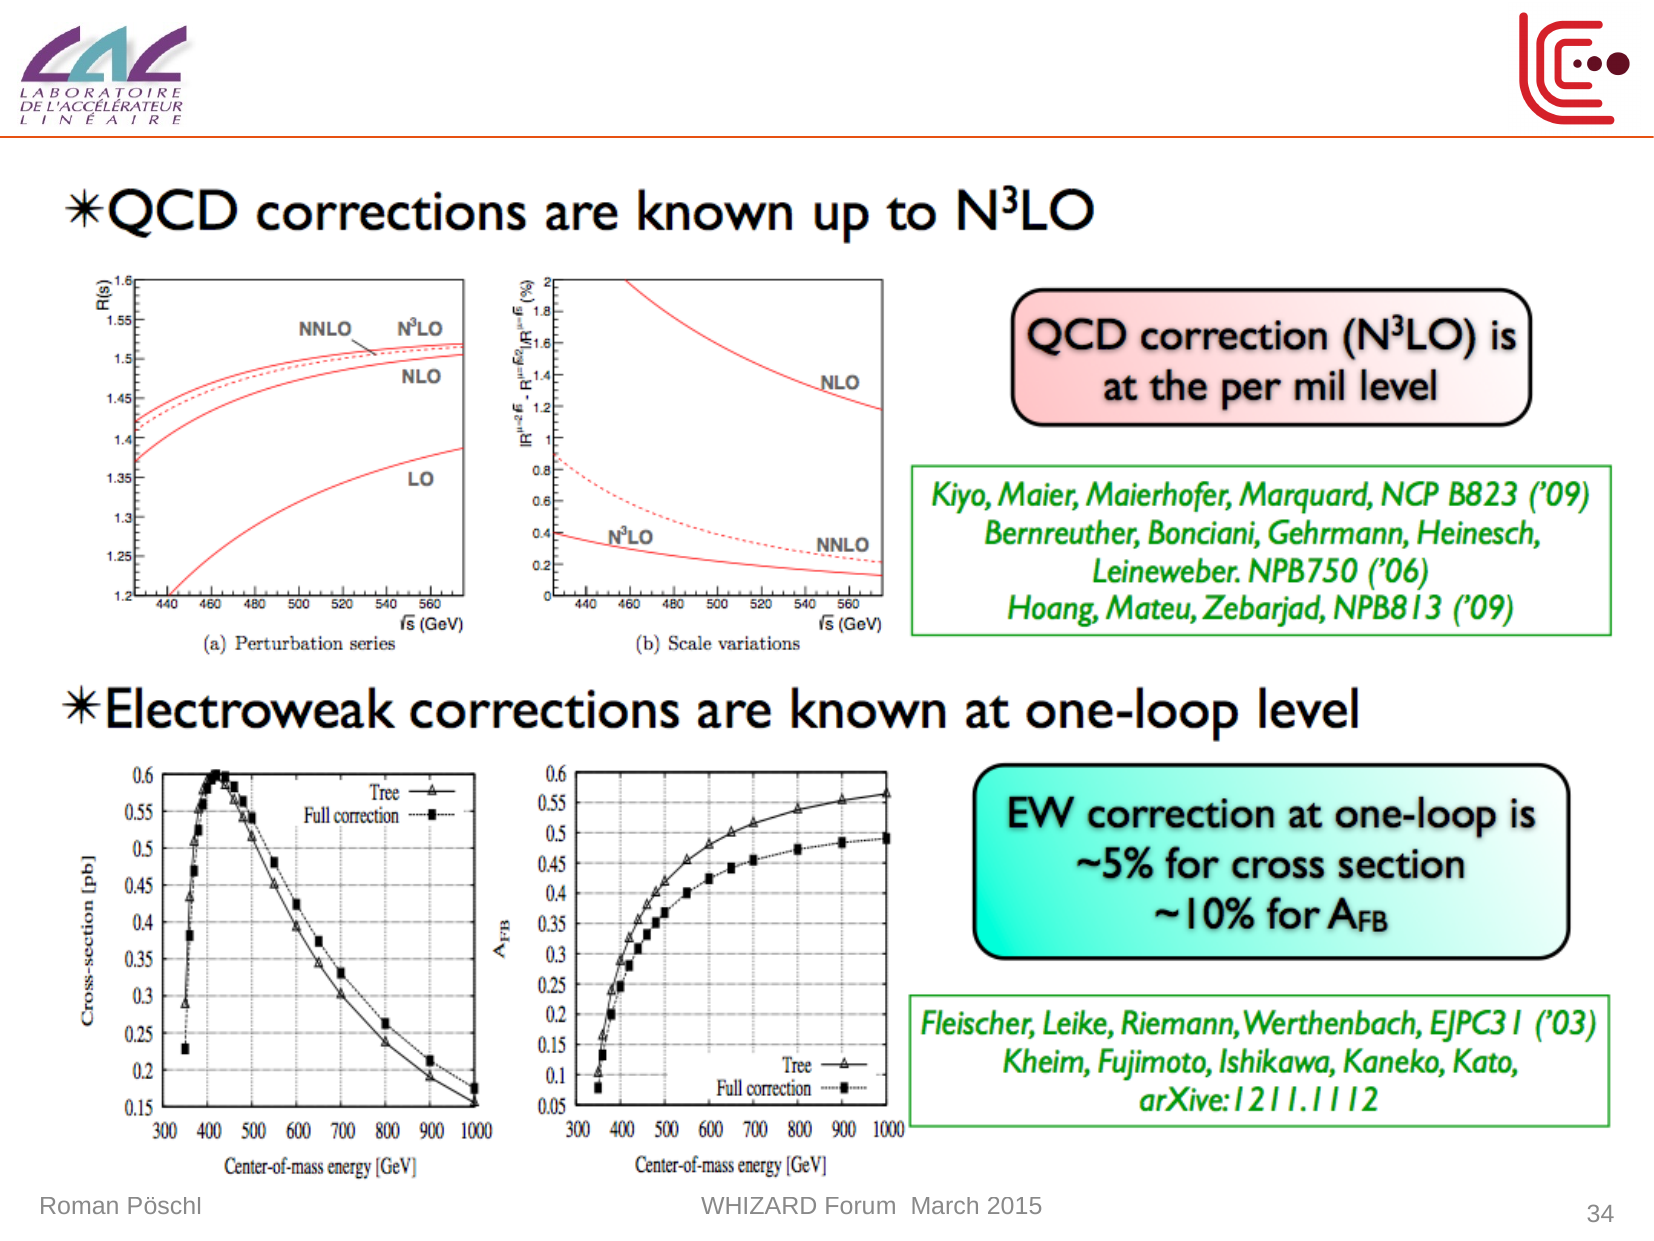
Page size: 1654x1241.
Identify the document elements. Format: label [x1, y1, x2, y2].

picture [1508, 2, 1641, 135]
picture [41, 149, 1629, 1197]
picture [17, 22, 199, 127]
